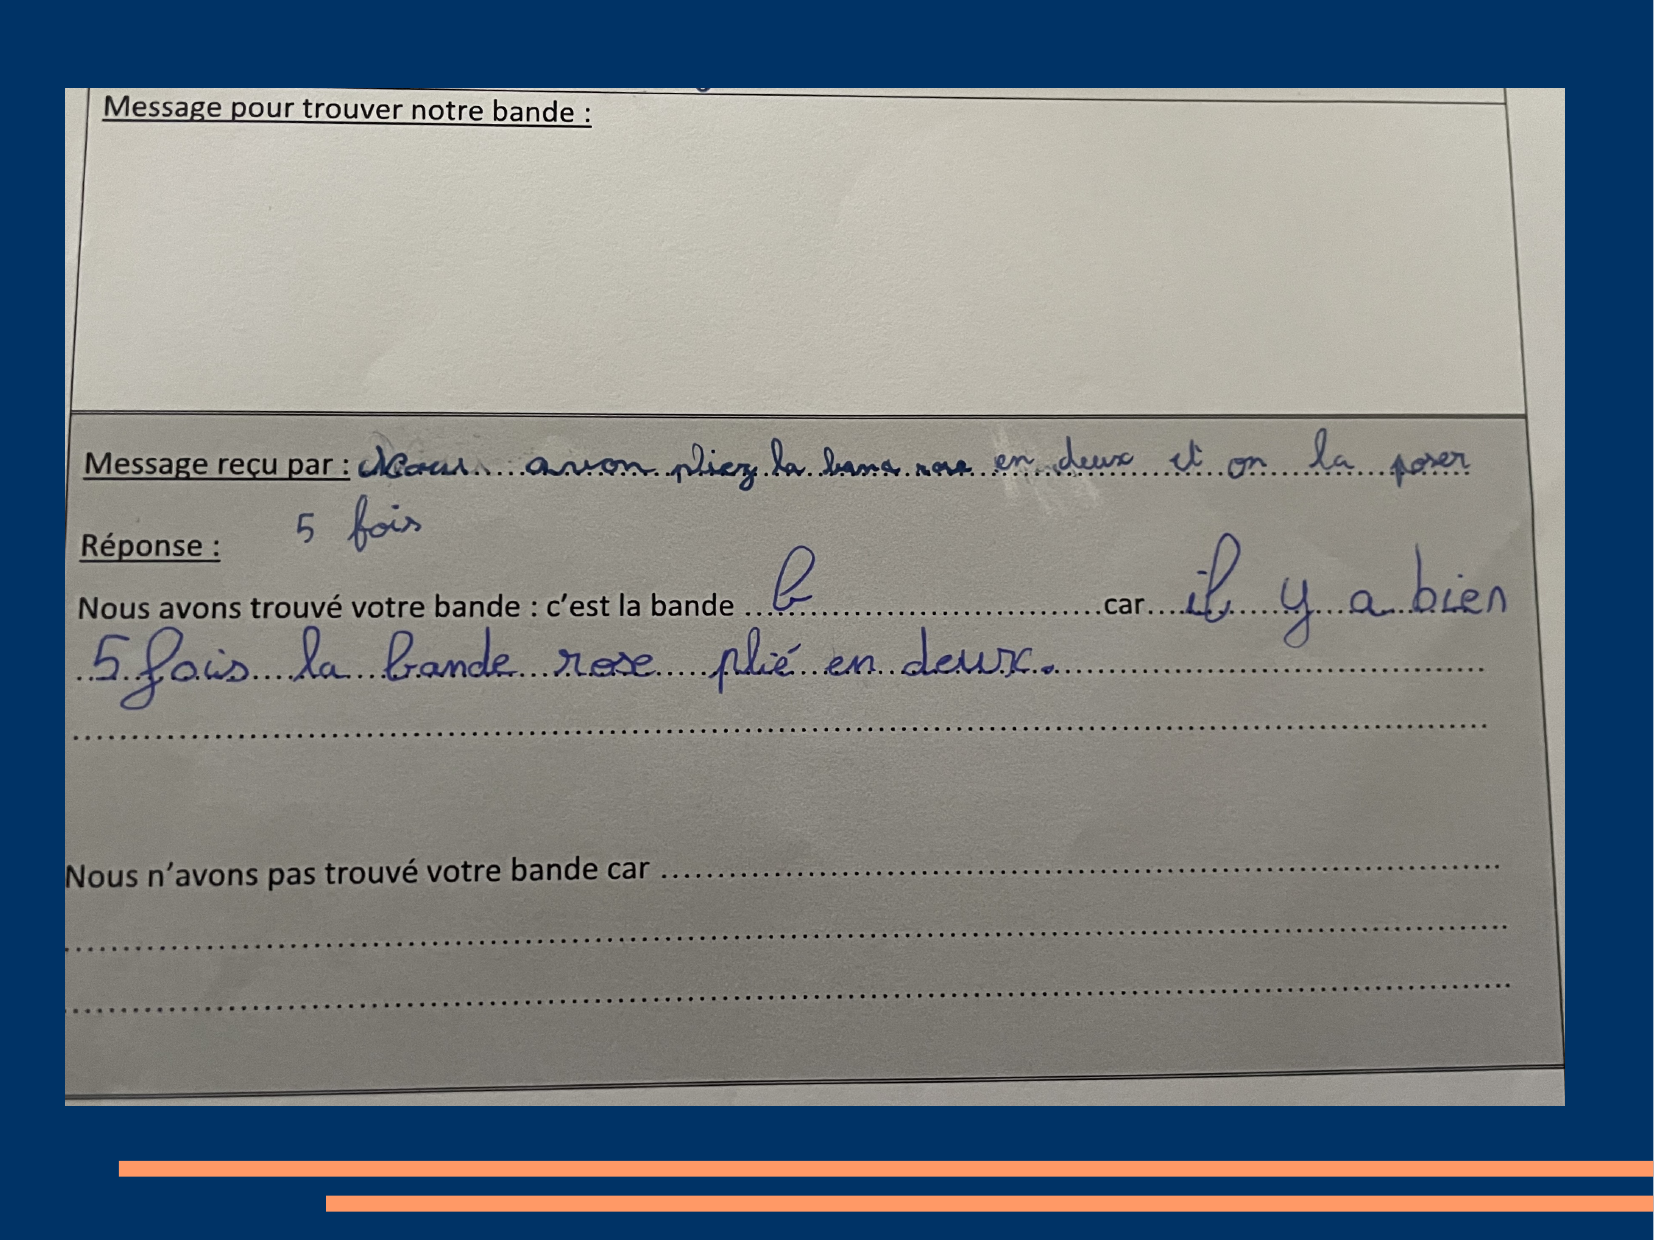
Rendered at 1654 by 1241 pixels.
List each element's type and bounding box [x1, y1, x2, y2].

picture [65, 88, 1565, 1106]
